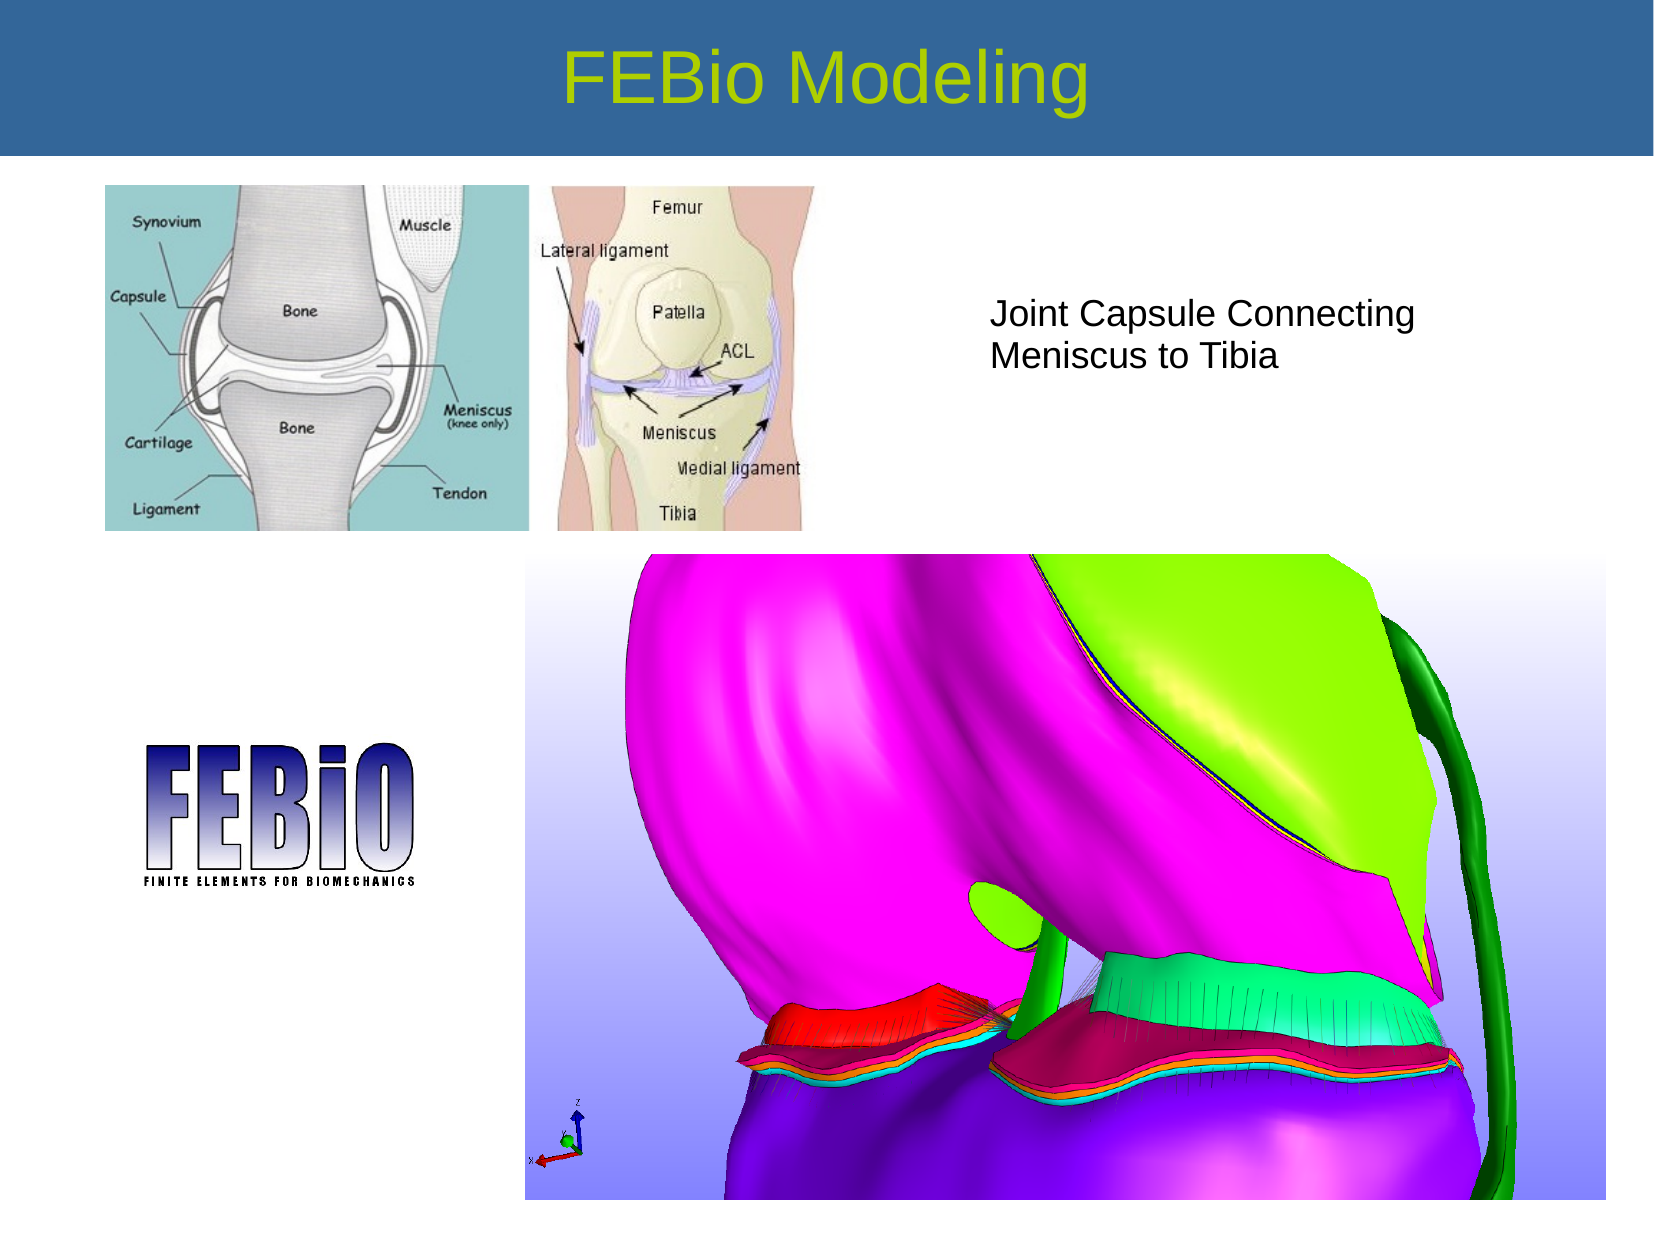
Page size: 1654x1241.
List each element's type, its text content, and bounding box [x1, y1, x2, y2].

picture [525, 554, 1606, 1201]
picture [105, 185, 826, 531]
text_box Joint Capsule Connecting Meniscus to Tibia [975, 285, 1546, 421]
picture [120, 734, 438, 916]
text_box FEBio Modeling [0, 0, 1654, 156]
